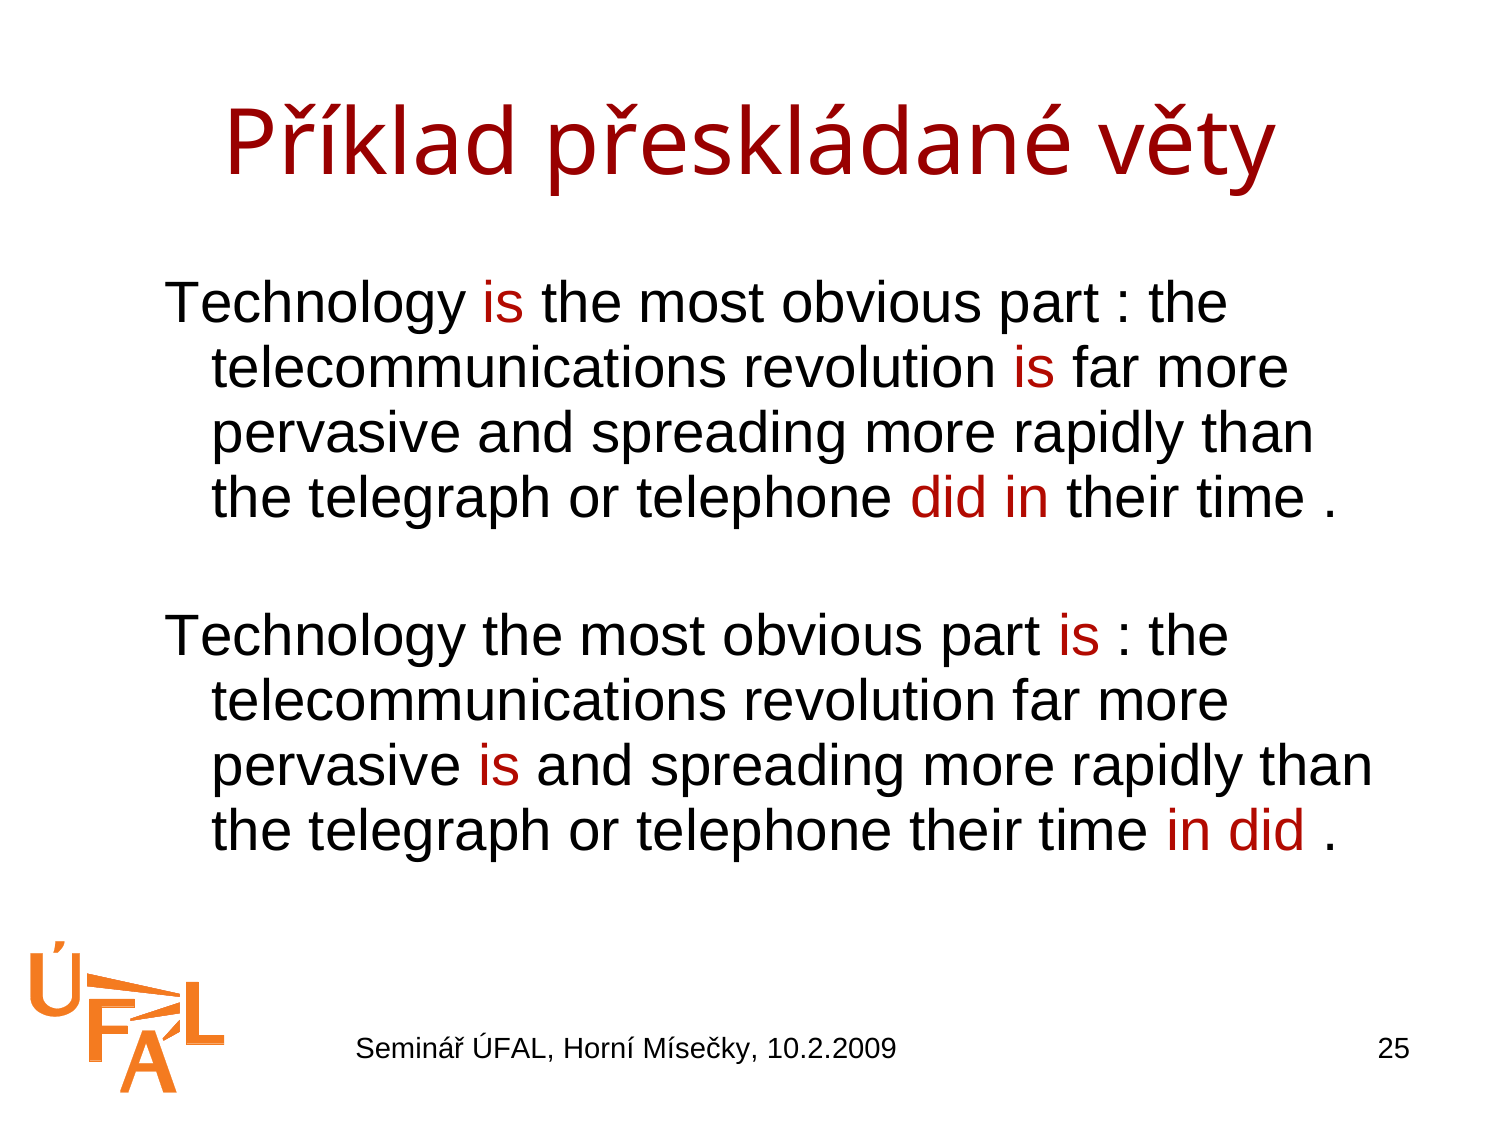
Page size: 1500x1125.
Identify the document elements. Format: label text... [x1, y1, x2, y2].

list Technology is the most obvious part : the telecommunications revolution is far more pervasive and spreading more rapidly than the telegraph or telephone did in their time . Technology the most obvious part is : the telecommunications revolution far more pervasive is and spreading more rapidly than the telegraph or telephone their time in did . [75, 262, 1426, 1006]
title Příklad přeskládané věty [75, 45, 1426, 233]
